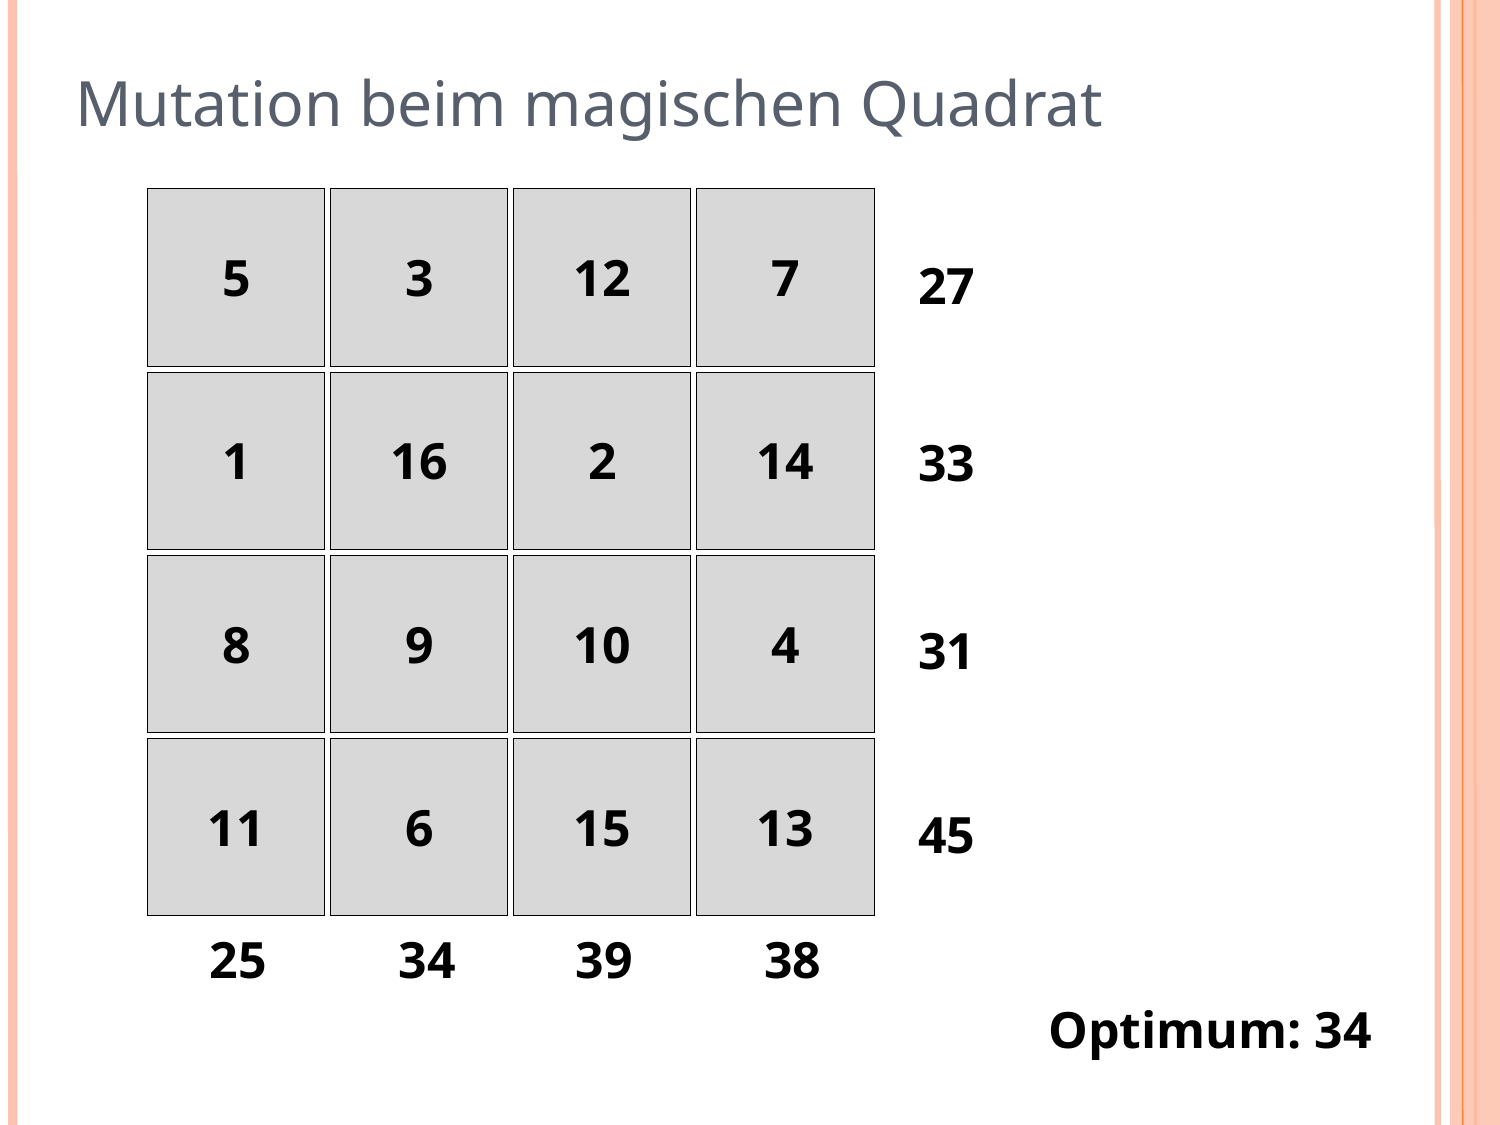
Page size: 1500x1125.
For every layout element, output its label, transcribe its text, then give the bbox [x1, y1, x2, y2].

text_box 34 [383, 916, 538, 1001]
title Mutation beim magischen Quadrat [75, 0, 1471, 185]
text_box 6 [330, 738, 508, 916]
text_box 8 [147, 555, 325, 733]
text_box 13 [696, 738, 875, 916]
text_box 31 [903, 608, 1058, 693]
text_box 4 [696, 555, 875, 733]
text_box 11 [147, 738, 325, 916]
text_box 3 [330, 188, 508, 367]
text_box 7 [696, 188, 875, 367]
text_box 5 [147, 188, 325, 367]
text_box 39 [560, 916, 715, 1001]
text_box 9 [330, 555, 508, 733]
text_box 15 [513, 738, 691, 916]
text_box 1 [147, 372, 325, 550]
text_box 27 [903, 243, 1058, 328]
text_box 2 [513, 372, 691, 550]
text_box 33 [903, 420, 1058, 505]
text_box 16 [330, 372, 508, 550]
text_box Optimum: 34 [1033, 987, 1418, 1072]
text_box 25 [194, 916, 349, 1001]
text_box 12 [513, 188, 691, 367]
text_box 38 [749, 916, 904, 1001]
text_box 14 [696, 372, 875, 550]
text_box 10 [513, 555, 691, 733]
text_box 45 [903, 792, 1058, 877]
